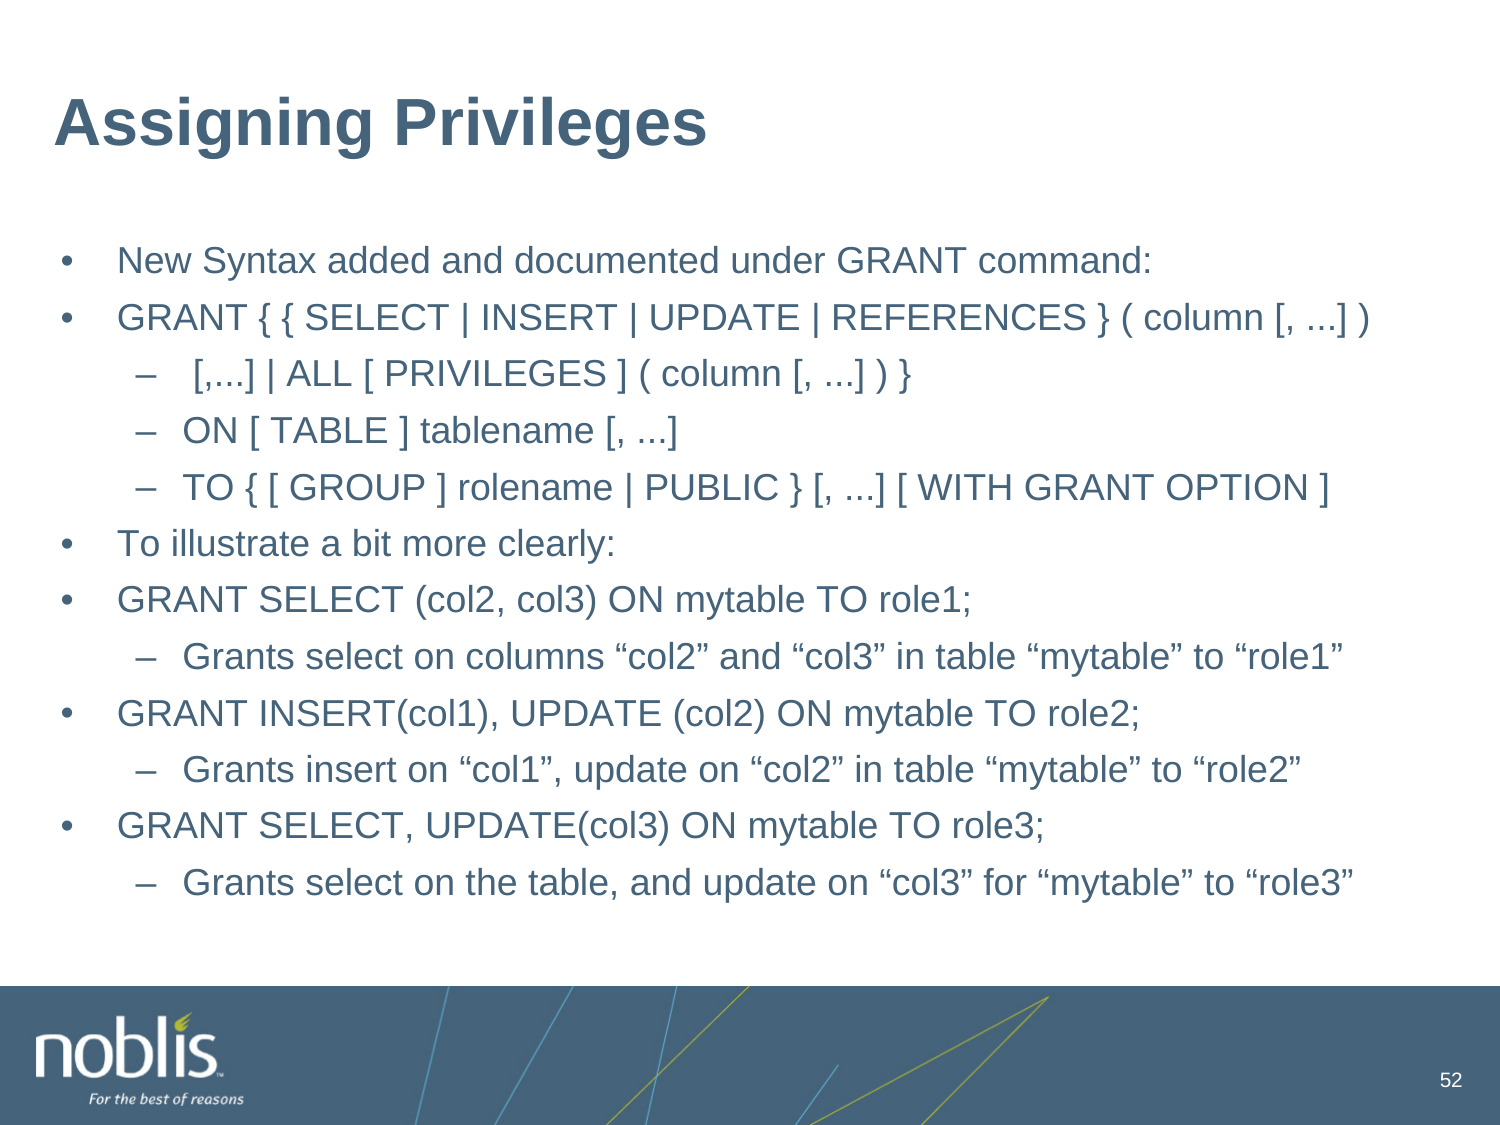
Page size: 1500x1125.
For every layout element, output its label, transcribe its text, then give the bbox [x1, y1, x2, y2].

list New Syntax added and documented under GRANT command: GRANT { { SELECT | INSERT | UPDATE | REFERENCES } ( column [, ...] ) [,...] | ALL [ PRIVILEGES ] ( column [, ...] ) } ON [ TABLE ] tablename [, ...] TO { [ GROUP ] rolename | PUBLIC } [, ...] [ WITH GRANT OPTION ] To illustrate a bit more clearly: GRANT SELECT (col2, col3) ON mytable TO role1; Grants select on columns “col2” and “col3” in table “mytable” to “role1” GRANT INSERT(col1), UPDATE (col2) ON mytable TO role2; Grants insert on “col1”, update on “col2” in table “mytable” to “role2” GRANT SELECT, UPDATE(col3) ON mytable TO role3; Grants select on the table, and update on “col3” for “mytable” to “role3” [60, 239, 1437, 944]
title Assigning Privileges [53, 38, 1438, 211]
picture [0, 986, 1500, 1125]
